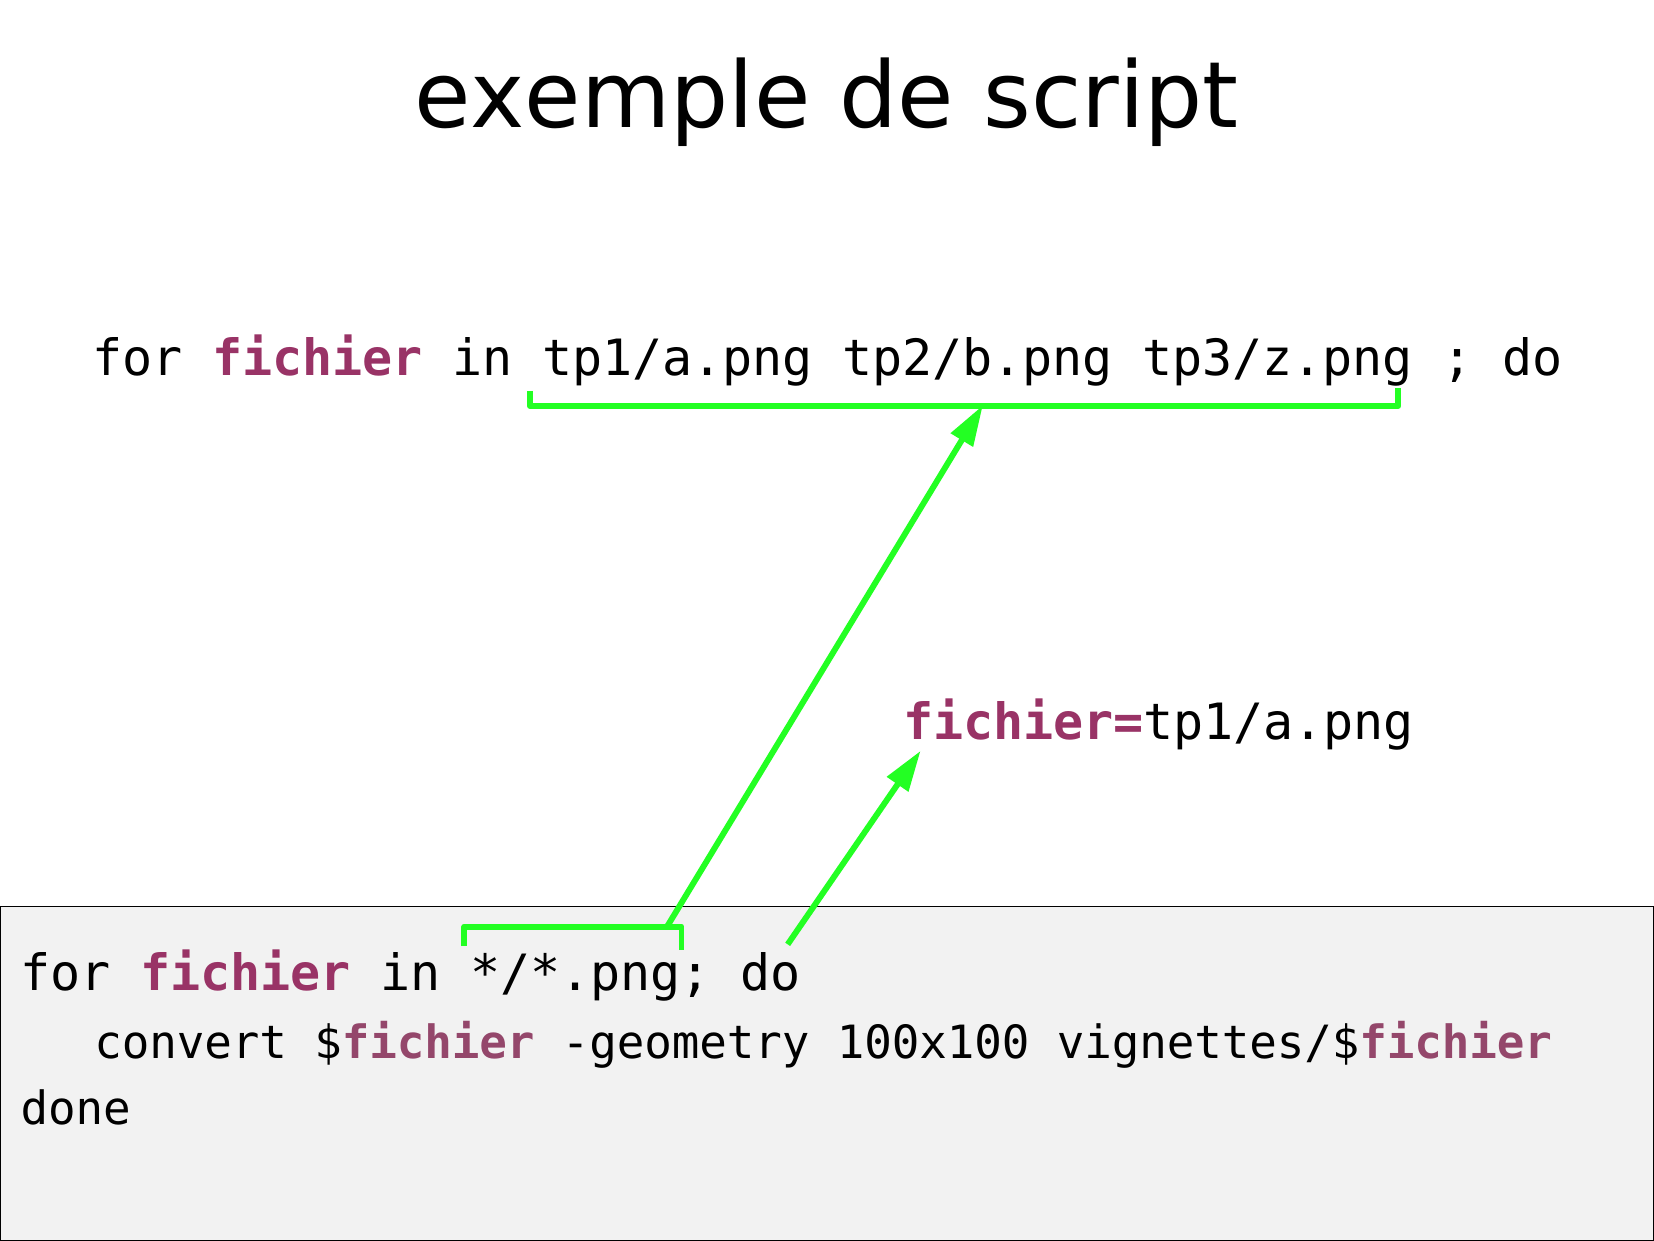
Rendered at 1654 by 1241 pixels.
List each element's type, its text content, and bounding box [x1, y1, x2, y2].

title exemple de script [136, 34, 1518, 158]
text_box [673, 906, 809, 944]
text_box [467, 930, 679, 944]
text_box fichier=tp1/a.png [903, 693, 1448, 752]
text_box for fichier in */*.png; do convert $fichier -geometry 100x100 vignettes/$fichier done [20, 944, 1605, 1220]
text_box for fichier in tp1/a.png tp2/b.png tp3/z.png ; do [92, 329, 1593, 388]
text_box [0, 906, 1654, 1241]
